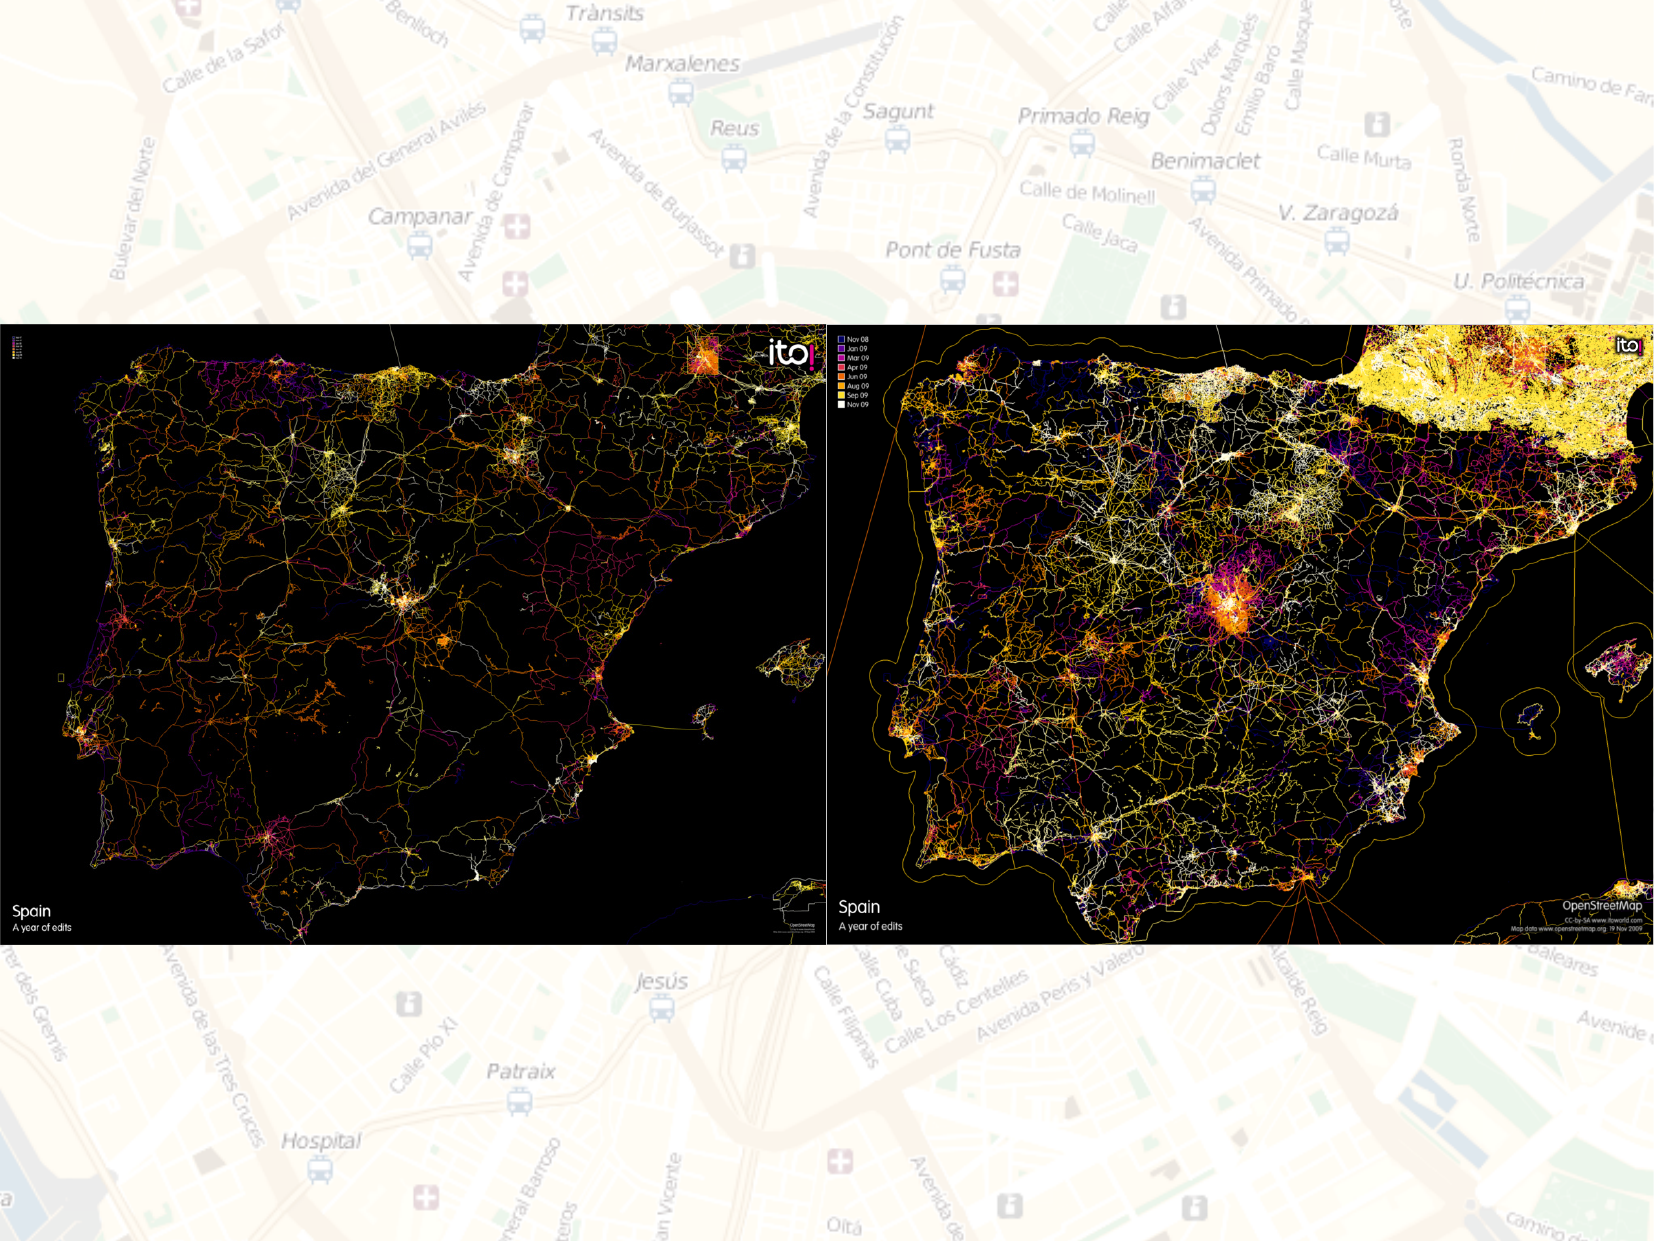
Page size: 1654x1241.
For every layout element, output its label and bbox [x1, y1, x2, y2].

picture [0, 324, 1654, 945]
